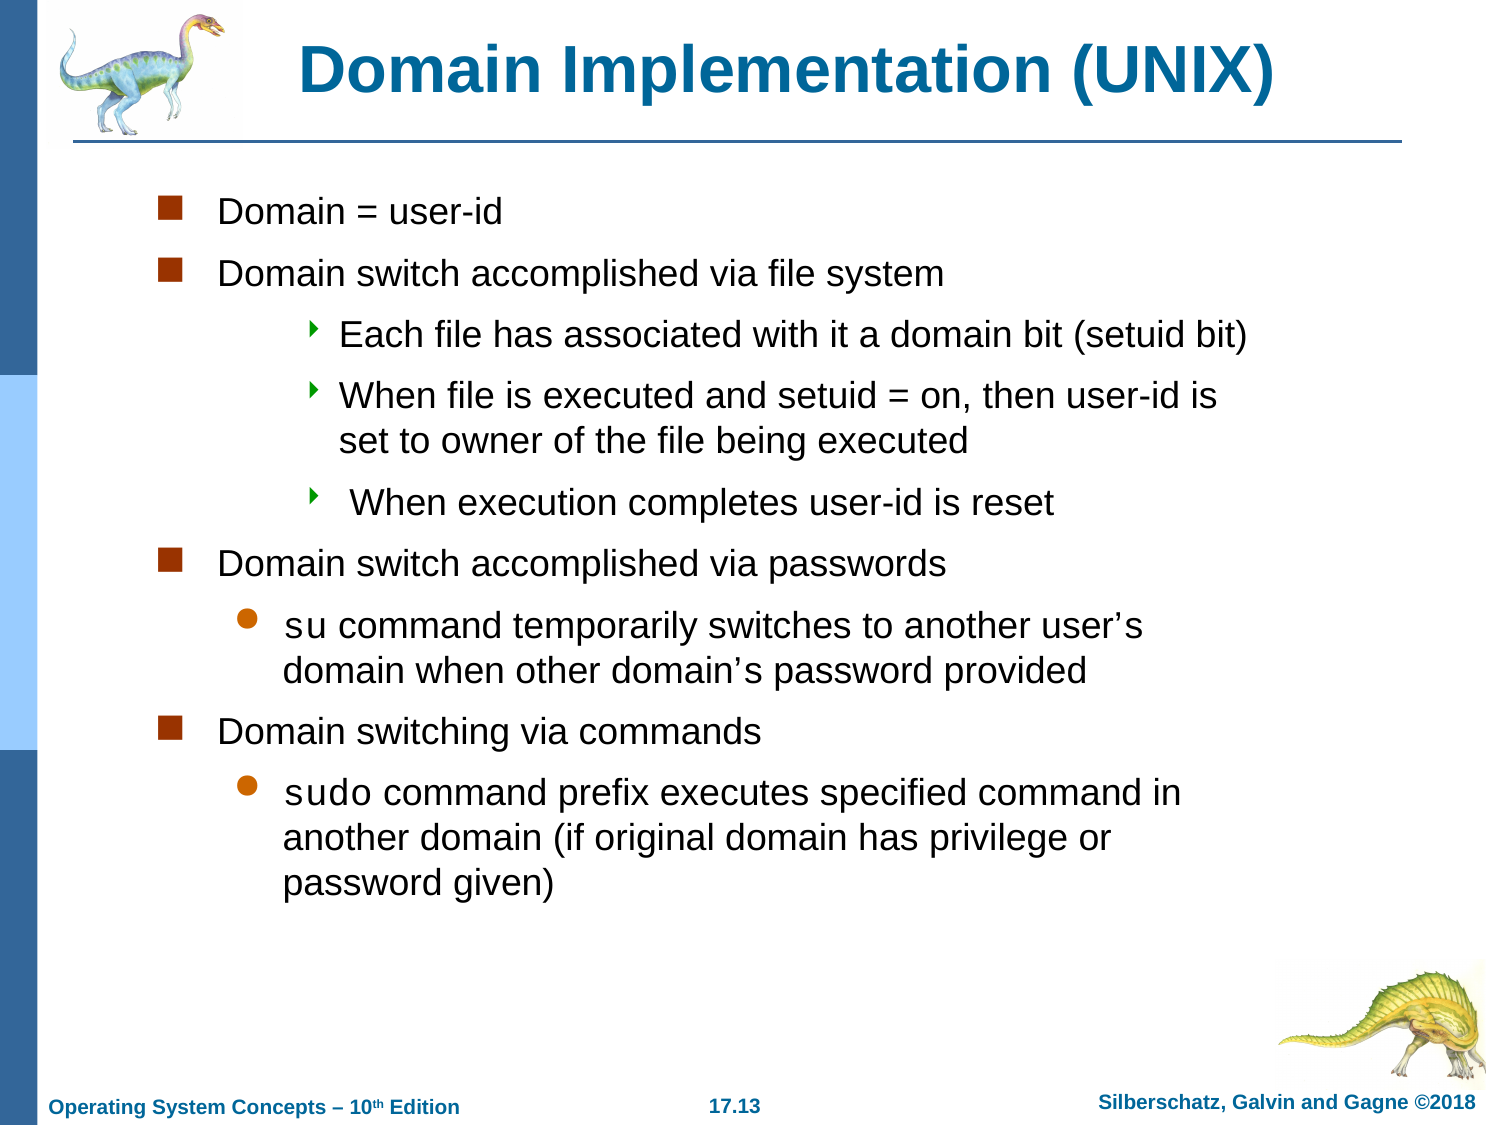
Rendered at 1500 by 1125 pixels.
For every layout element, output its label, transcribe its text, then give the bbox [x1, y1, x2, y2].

list Domain = user-id Domain switch accomplished via file system Each file has associated with it a domain bit (setuid bit) When file is executed and setuid = on, then user-id is set to owner of the file being executed When execution completes user-id is reset Domain switch accomplished via passwords su command temporarily switches to another user’s domain when other domain’s password provided Domain switching via commands sudo command prefix executes specified command in another domain (if original domain has privilege or password given) [145, 179, 1288, 924]
picture [46, 0, 243, 149]
picture [1415, 1094, 1423, 1099]
picture [1275, 959, 1486, 1090]
title Domain Implementation (UNIX) [150, 18, 1426, 114]
